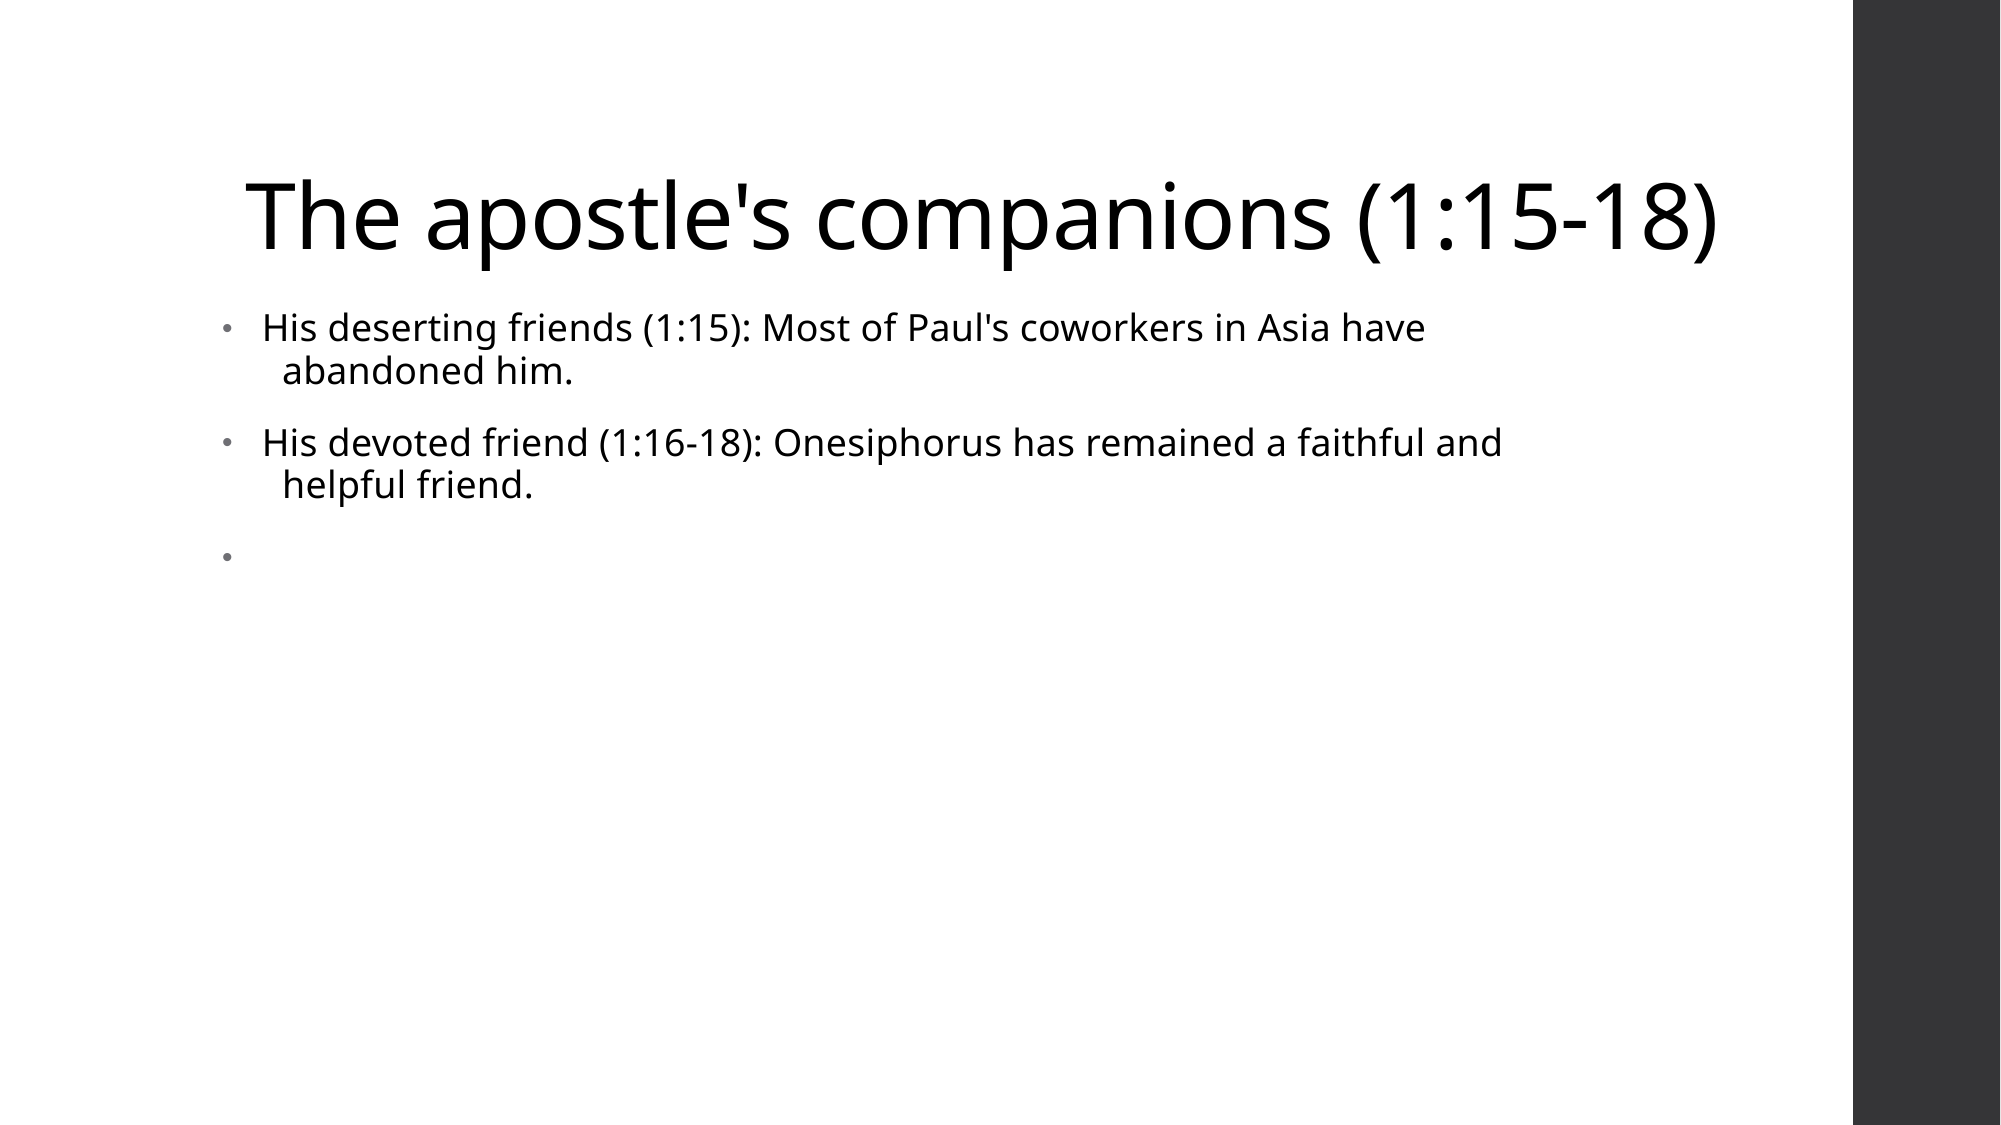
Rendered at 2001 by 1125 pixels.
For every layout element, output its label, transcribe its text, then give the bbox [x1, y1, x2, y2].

title The apostle's companions (1:15-18) [206, 60, 1797, 278]
list His deserting friends (1:15): Most of Paul's coworkers in Asia have abandoned him. His devoted friend (1:16-18): Onesiphorus has remained a faithful and helpful friend. [206, 299, 1617, 1014]
